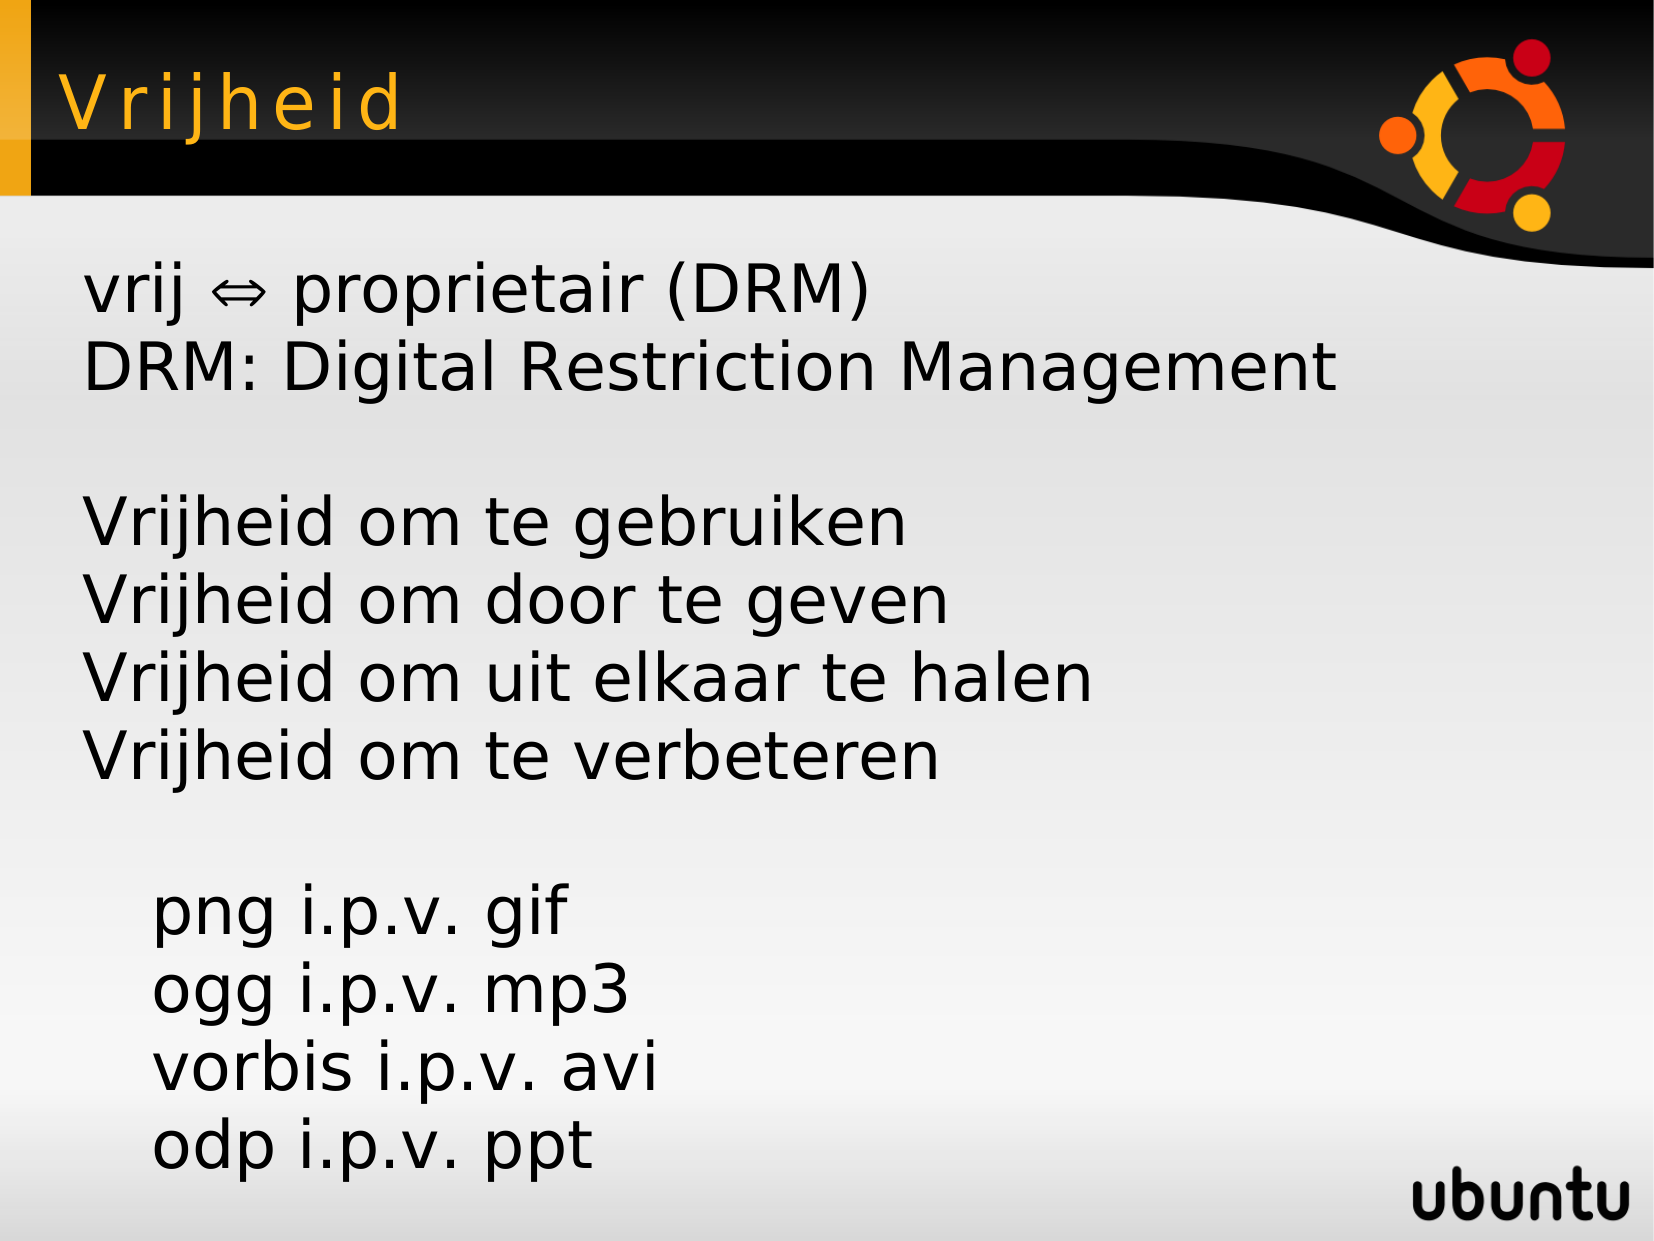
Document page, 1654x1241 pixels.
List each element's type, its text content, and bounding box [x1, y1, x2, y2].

subtitle vrij  proprietair (DRM) DRM: Digital Restriction Management Vrijheid om te gebruiken Vrijheid om door te geven Vrijheid om uit elkaar te halen Vrijheid om te verbeteren png i.p.v. gif ogg i.p.v. mp3 vorbis i.p.v. avi odp i.p.v. ppt [82, 250, 1571, 1184]
title Vrijheid [59, 29, 1270, 178]
picture [0, 0, 1654, 1241]
